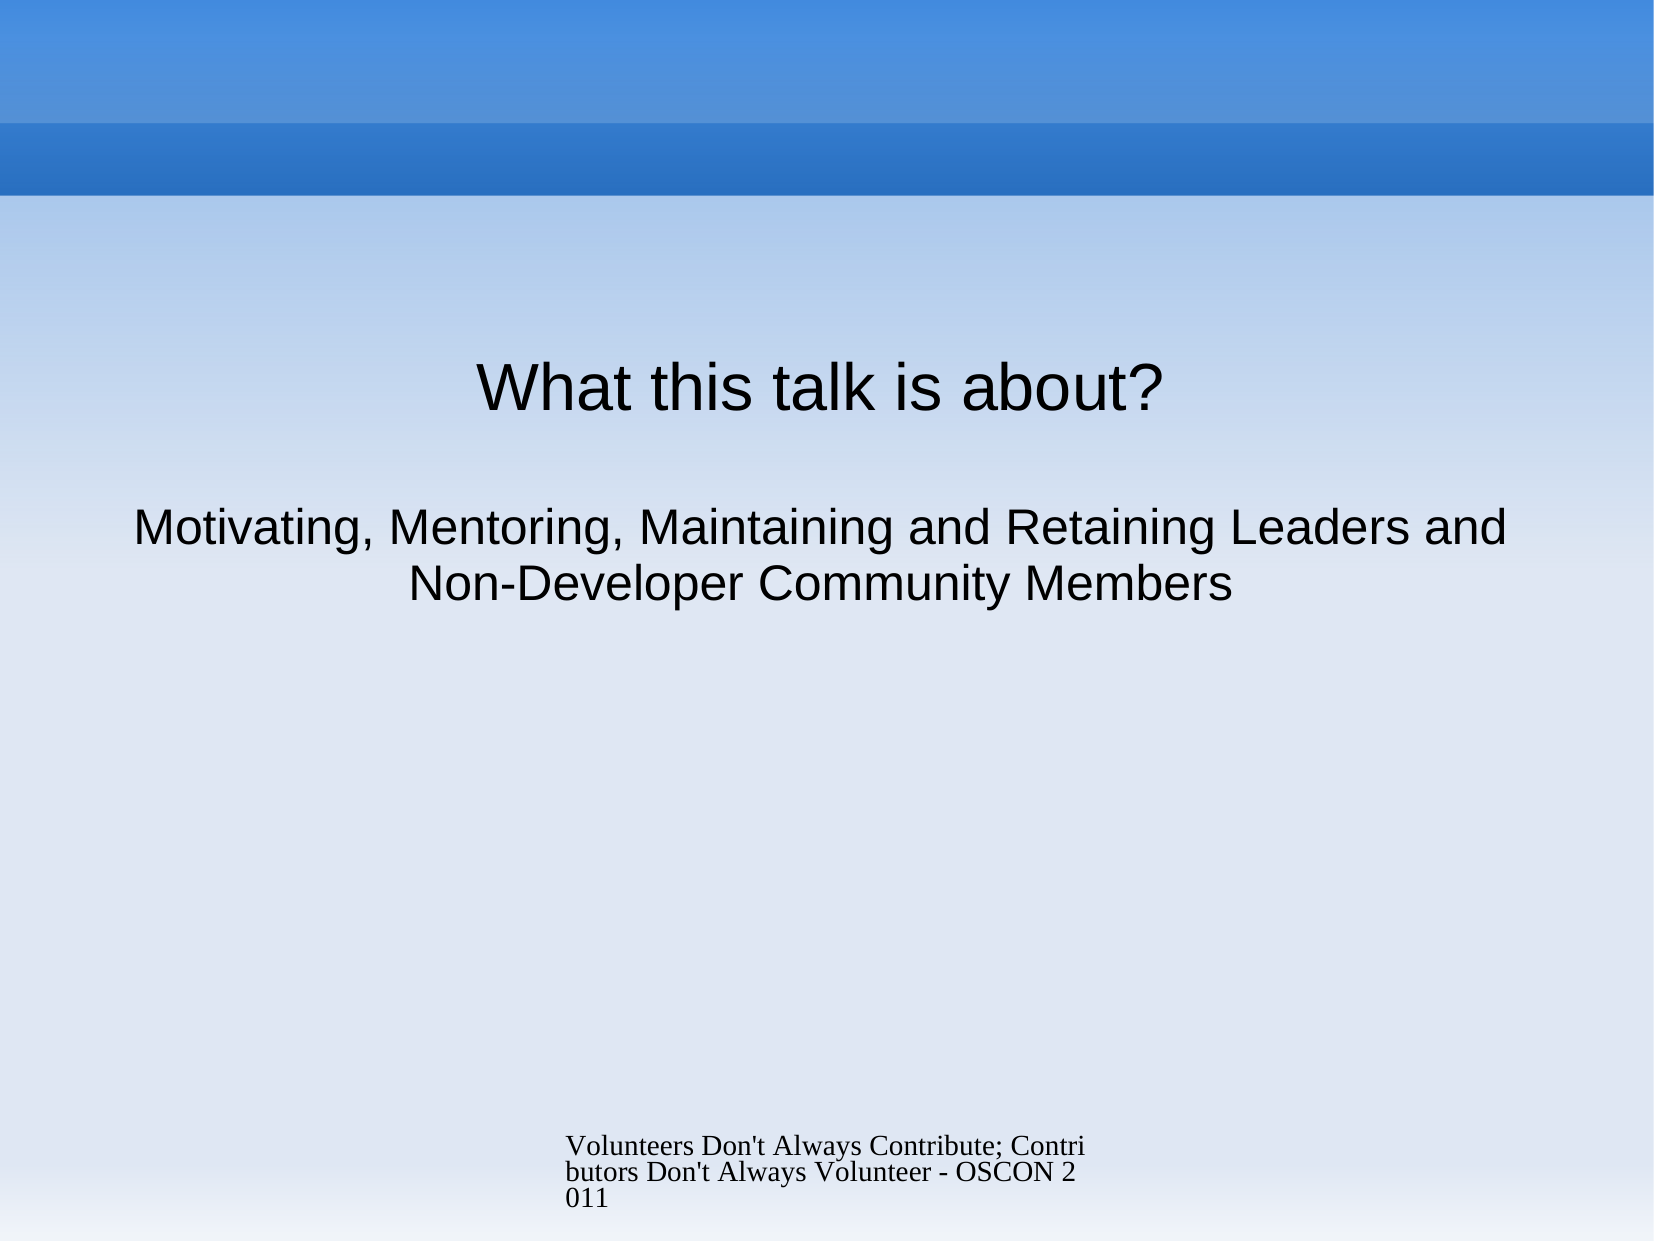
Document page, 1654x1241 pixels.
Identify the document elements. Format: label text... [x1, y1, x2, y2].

picture [0, 0, 1654, 1241]
subtitle What this talk is about? Motivating, Mentoring, Maintaining and Retaining Leaders and Non-Developer Community Members [76, 0, 1565, 1109]
